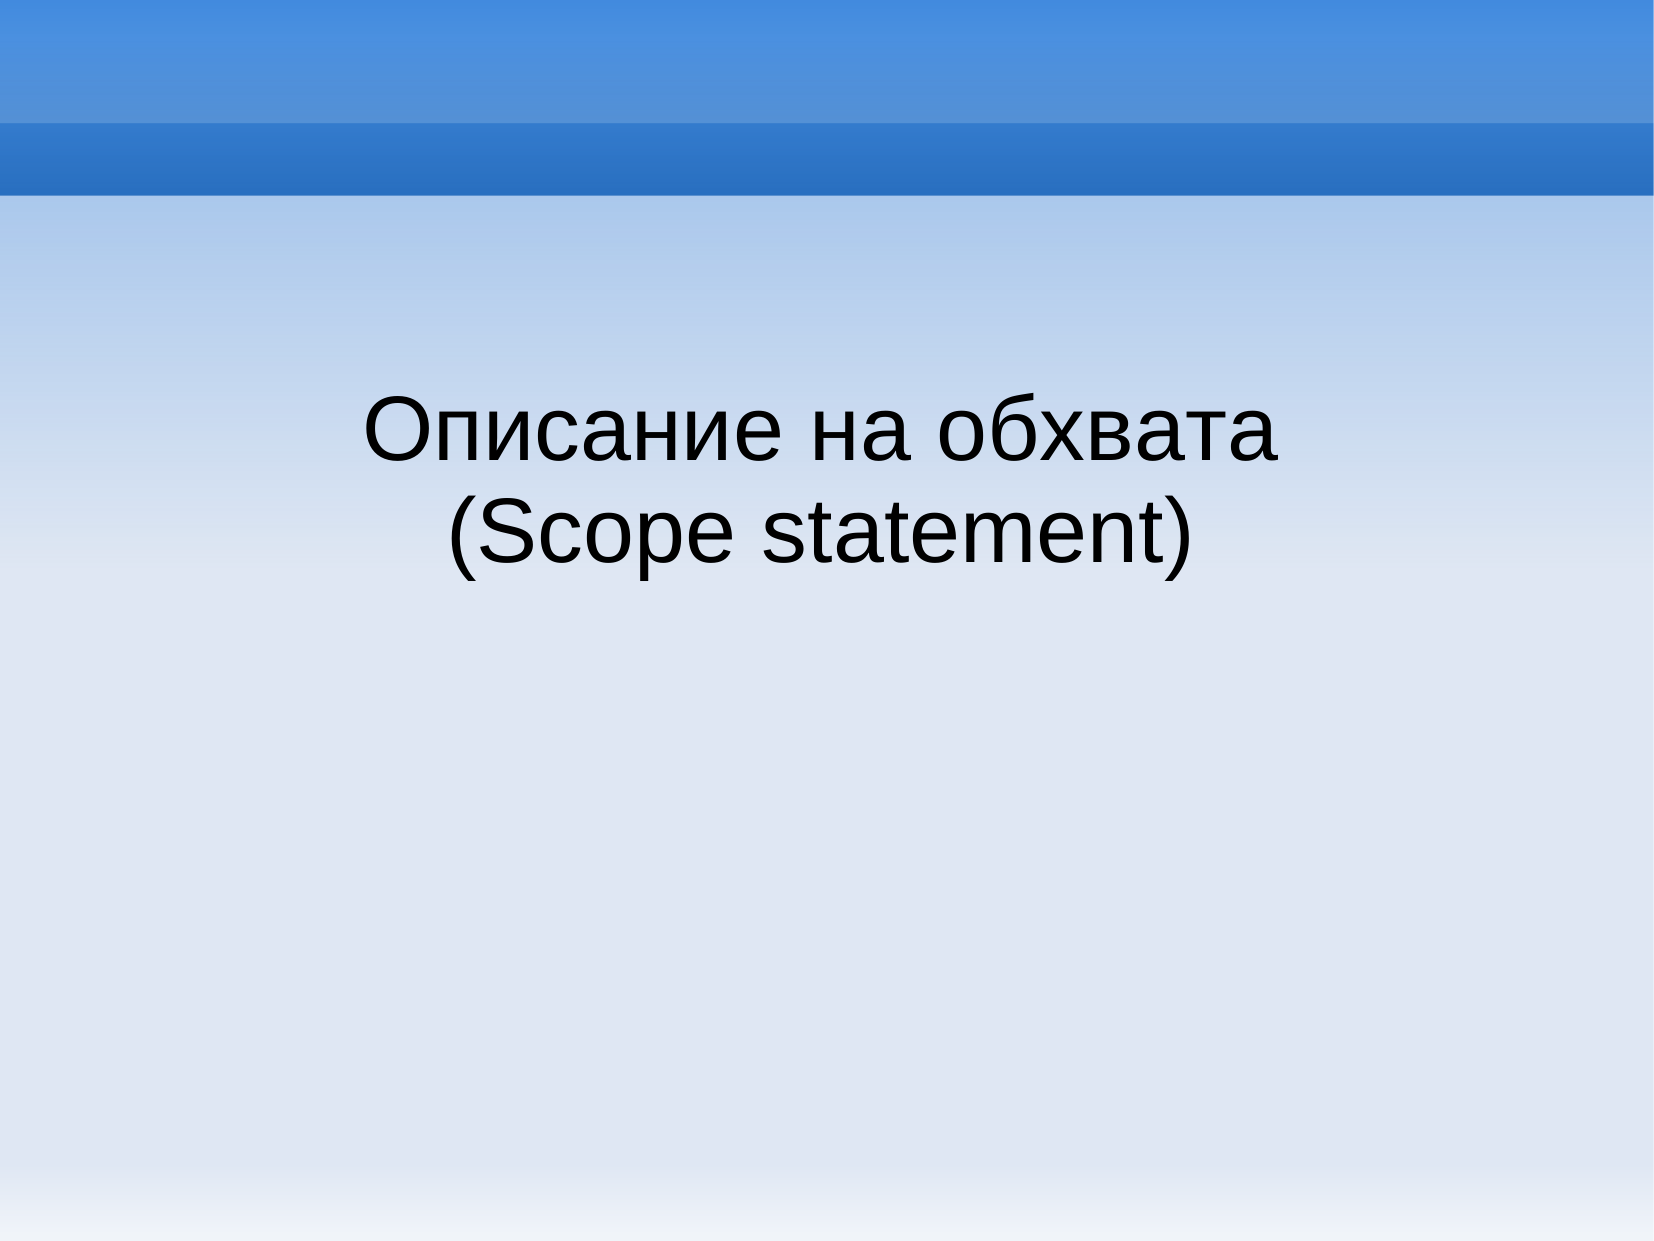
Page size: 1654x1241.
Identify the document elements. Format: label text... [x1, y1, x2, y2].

picture [0, 0, 1654, 1241]
subtitle Описание на обхвата (Scope statement) [76, 0, 1565, 1109]
